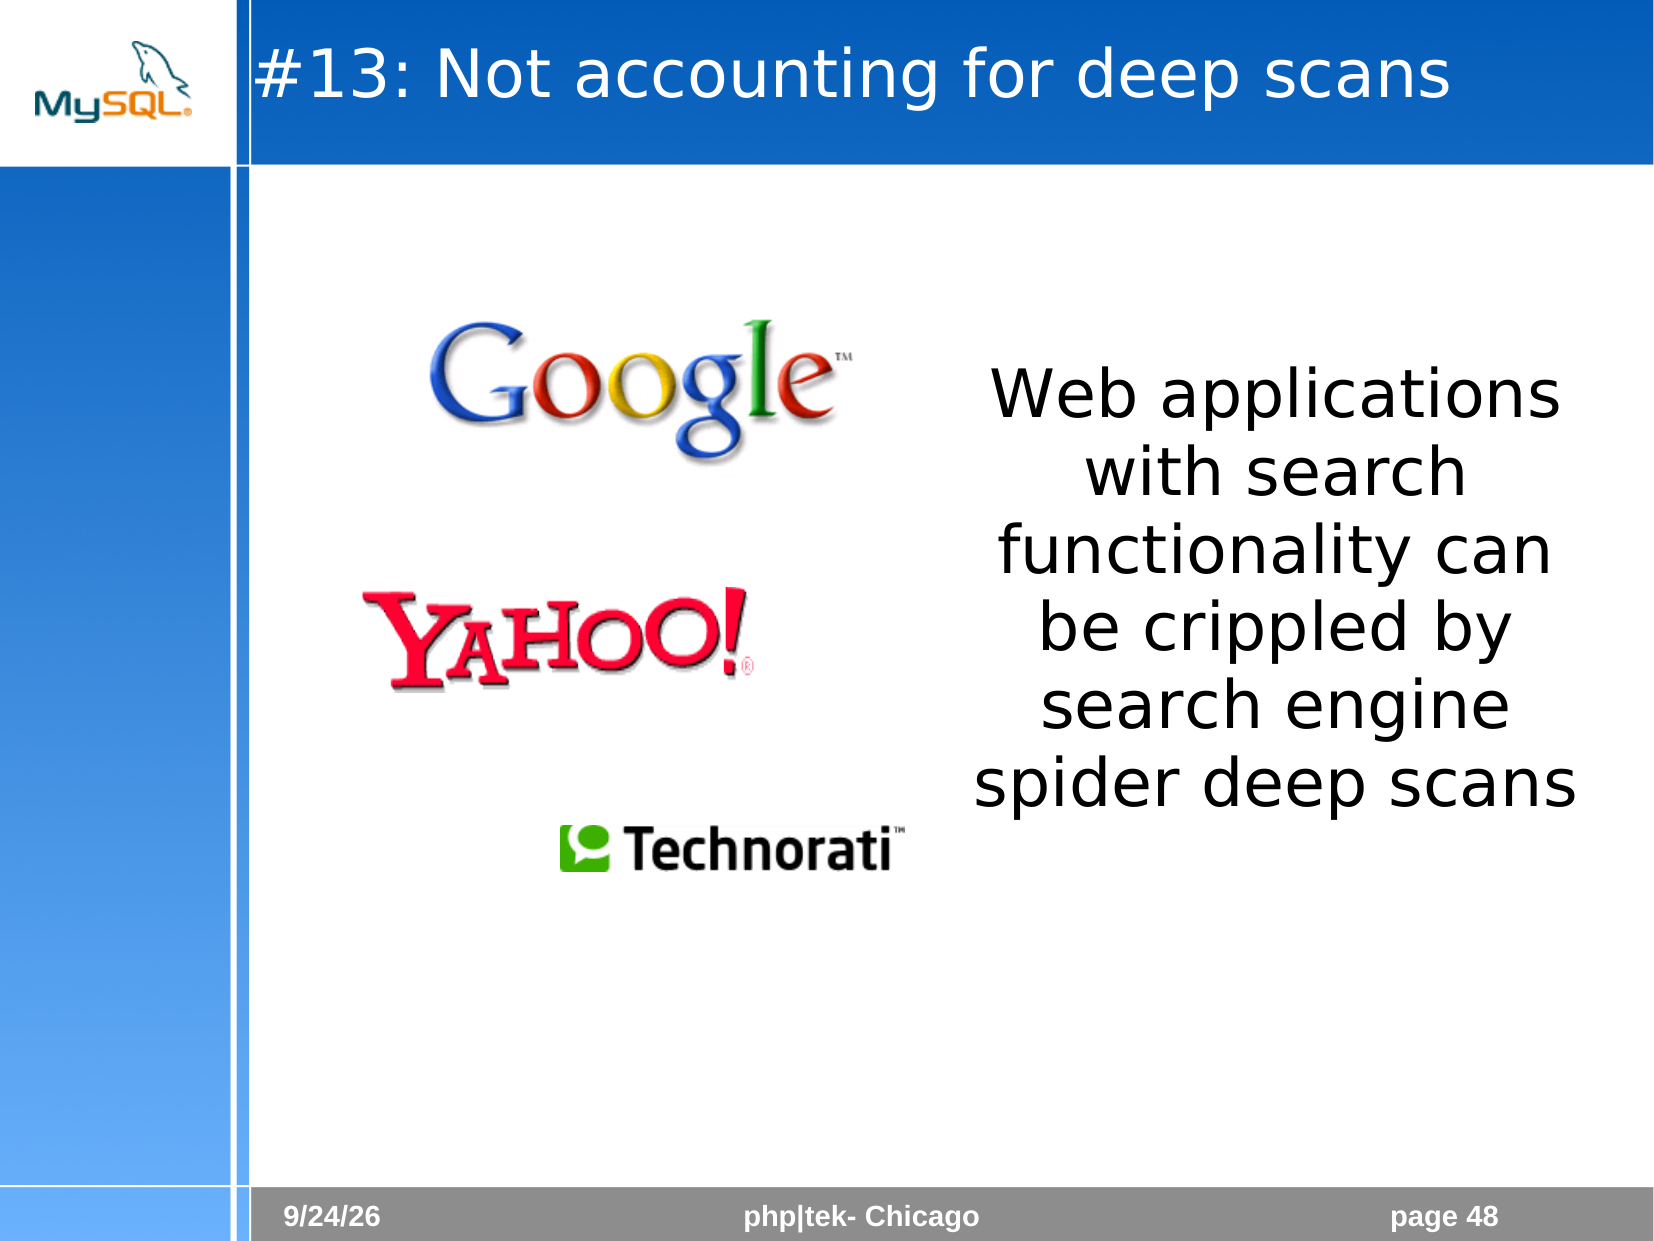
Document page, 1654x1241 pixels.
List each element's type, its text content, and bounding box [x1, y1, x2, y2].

list Web applications with search functionality can be crippled by search engine spider deep scans [968, 355, 1585, 849]
picture [0, 0, 1654, 1241]
title #13: Not accounting for deep scans [250, 11, 1600, 137]
picture [35, 41, 192, 123]
